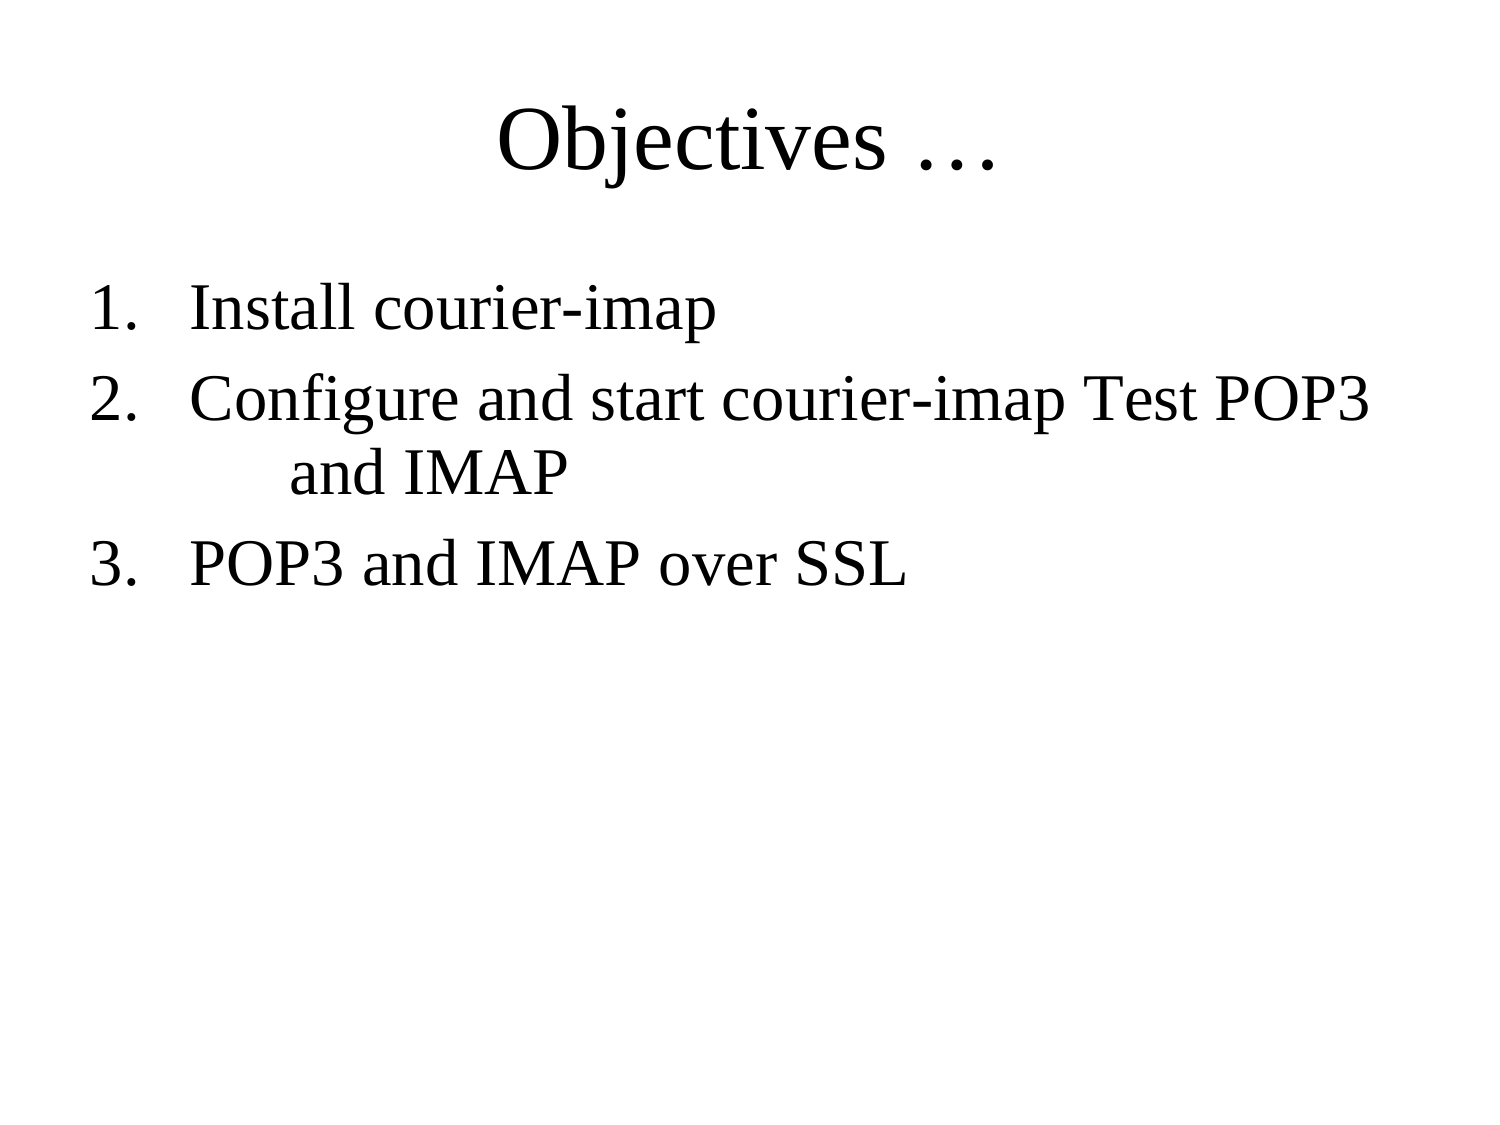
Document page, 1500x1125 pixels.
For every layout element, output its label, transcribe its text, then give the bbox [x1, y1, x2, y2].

list Install courier-imap Configure and start courier-imap Test POP3 and IMAP POP3 and IMAP over SSL [75, 262, 1426, 1006]
title Objectives … [75, 45, 1426, 233]
